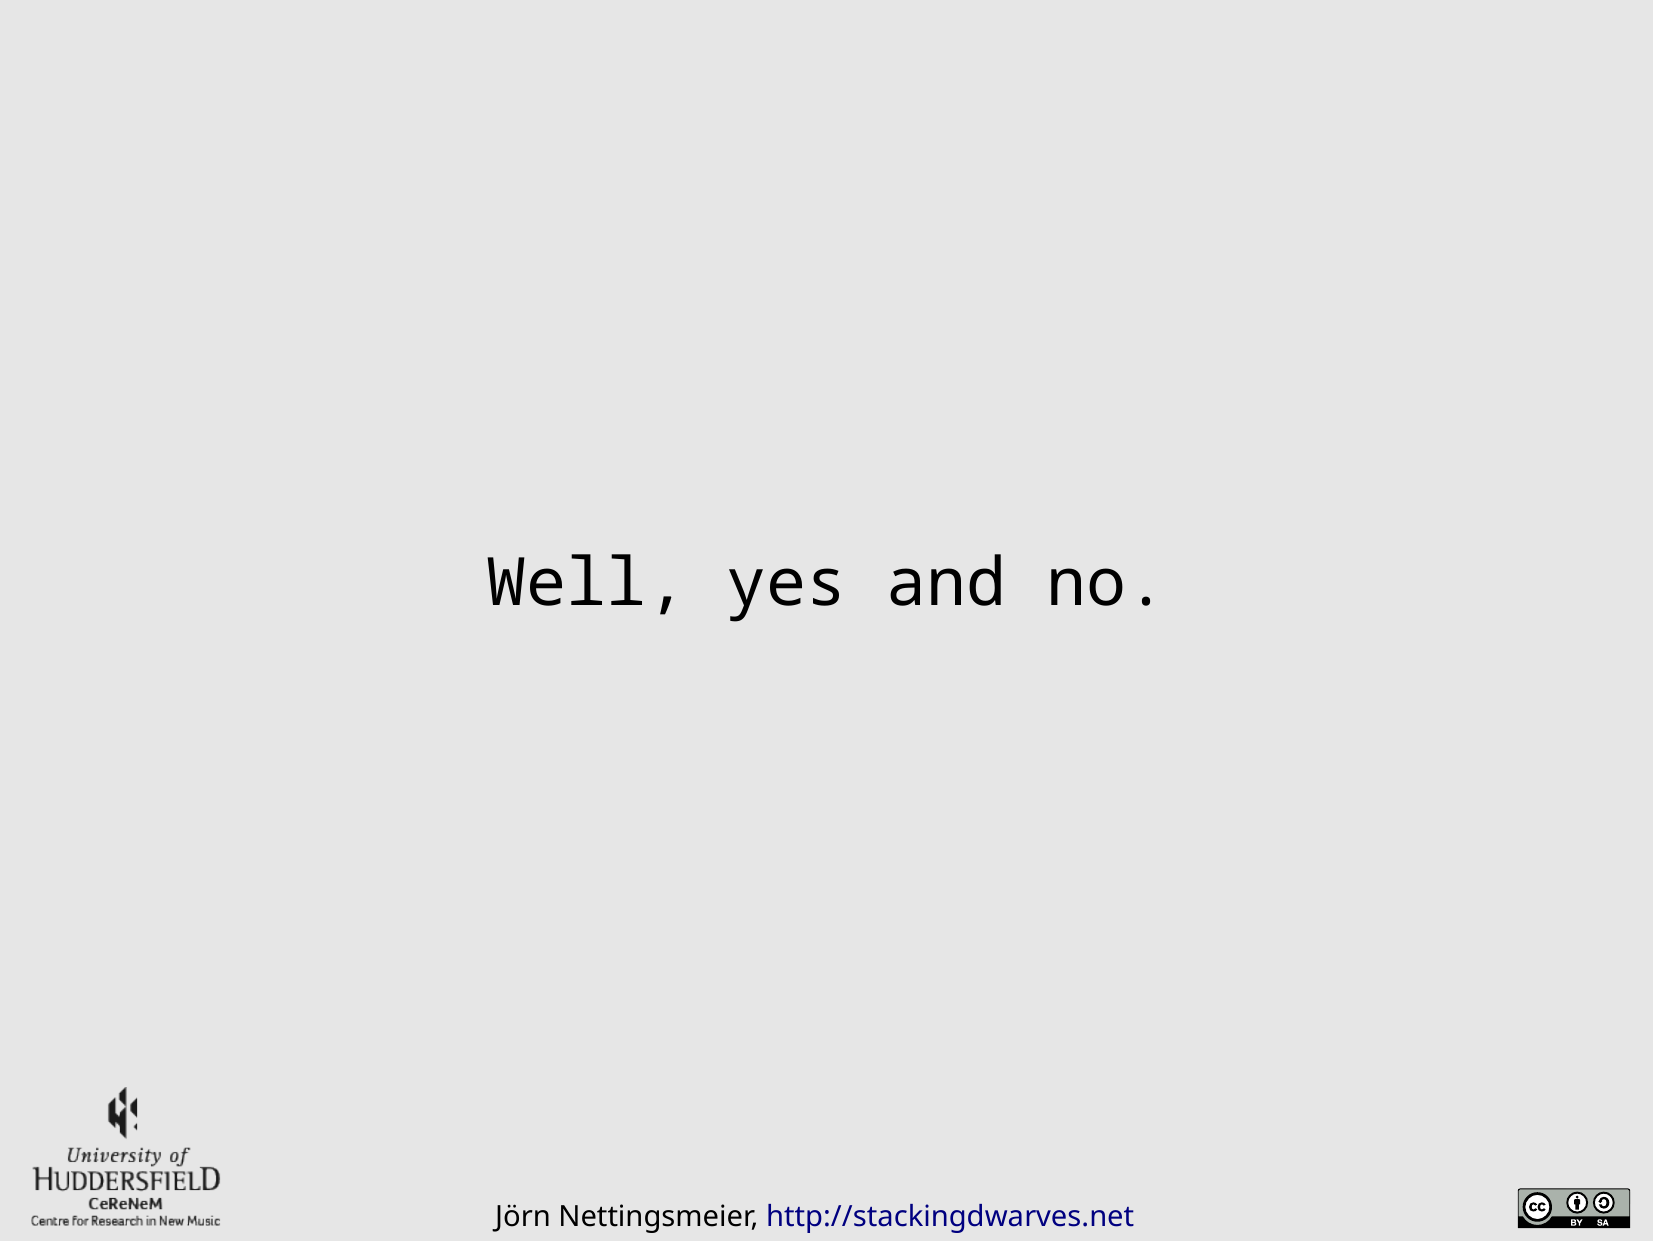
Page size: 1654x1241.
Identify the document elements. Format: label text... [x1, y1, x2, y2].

picture [31, 1087, 222, 1229]
subtitle Well, yes and no. [82, 49, 1571, 1109]
